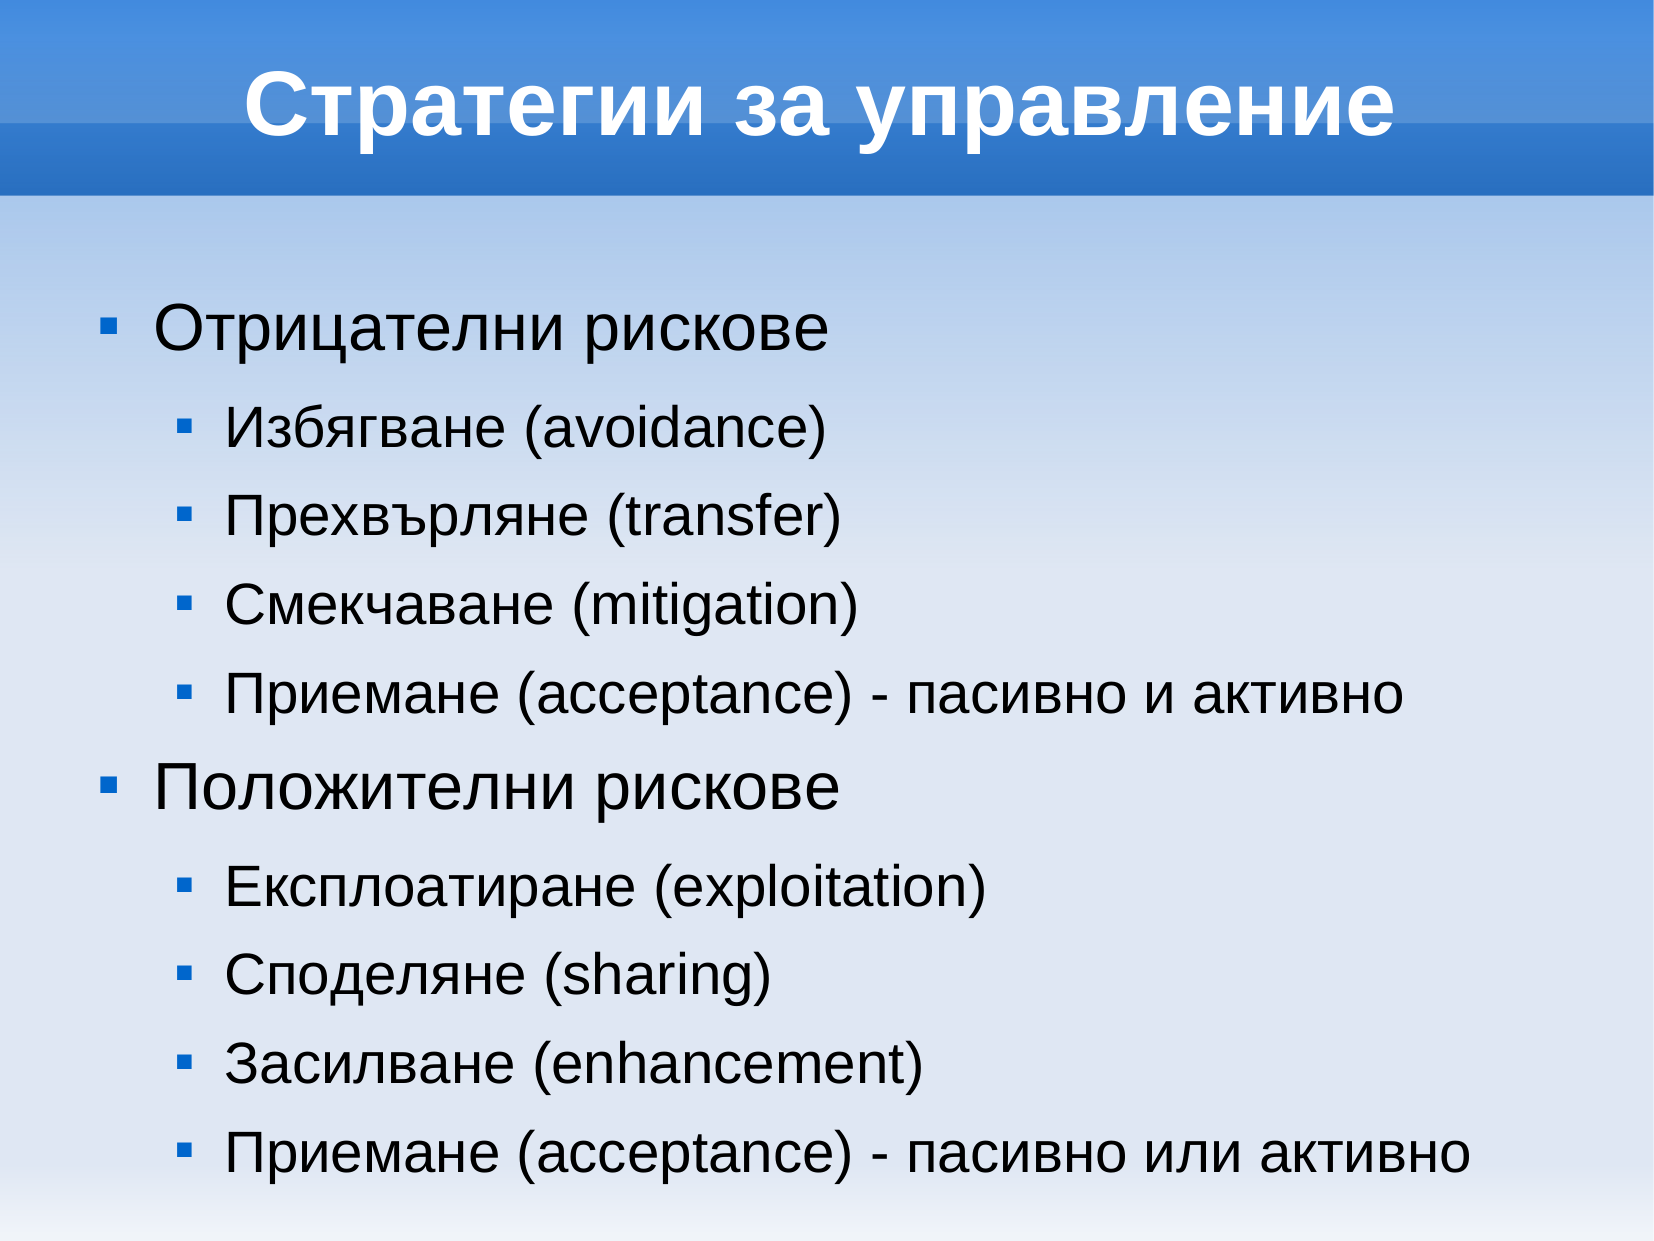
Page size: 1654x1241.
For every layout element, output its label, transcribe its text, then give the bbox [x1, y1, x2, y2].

list Отрицателни рискове Избягване (avoidance) Прехвърляне (transfer) Смекчаване (mitigation) Приемане (acceptance) - пасивно и активно Положителни рискове Експлоатиране (exploitation) Споделяне (sharing) Засилване (enhancement) Приемане (acceptance) - пасивно или активно [82, 290, 1571, 1185]
title Стратегии за управление [76, 0, 1565, 208]
picture [0, 0, 1654, 1241]
